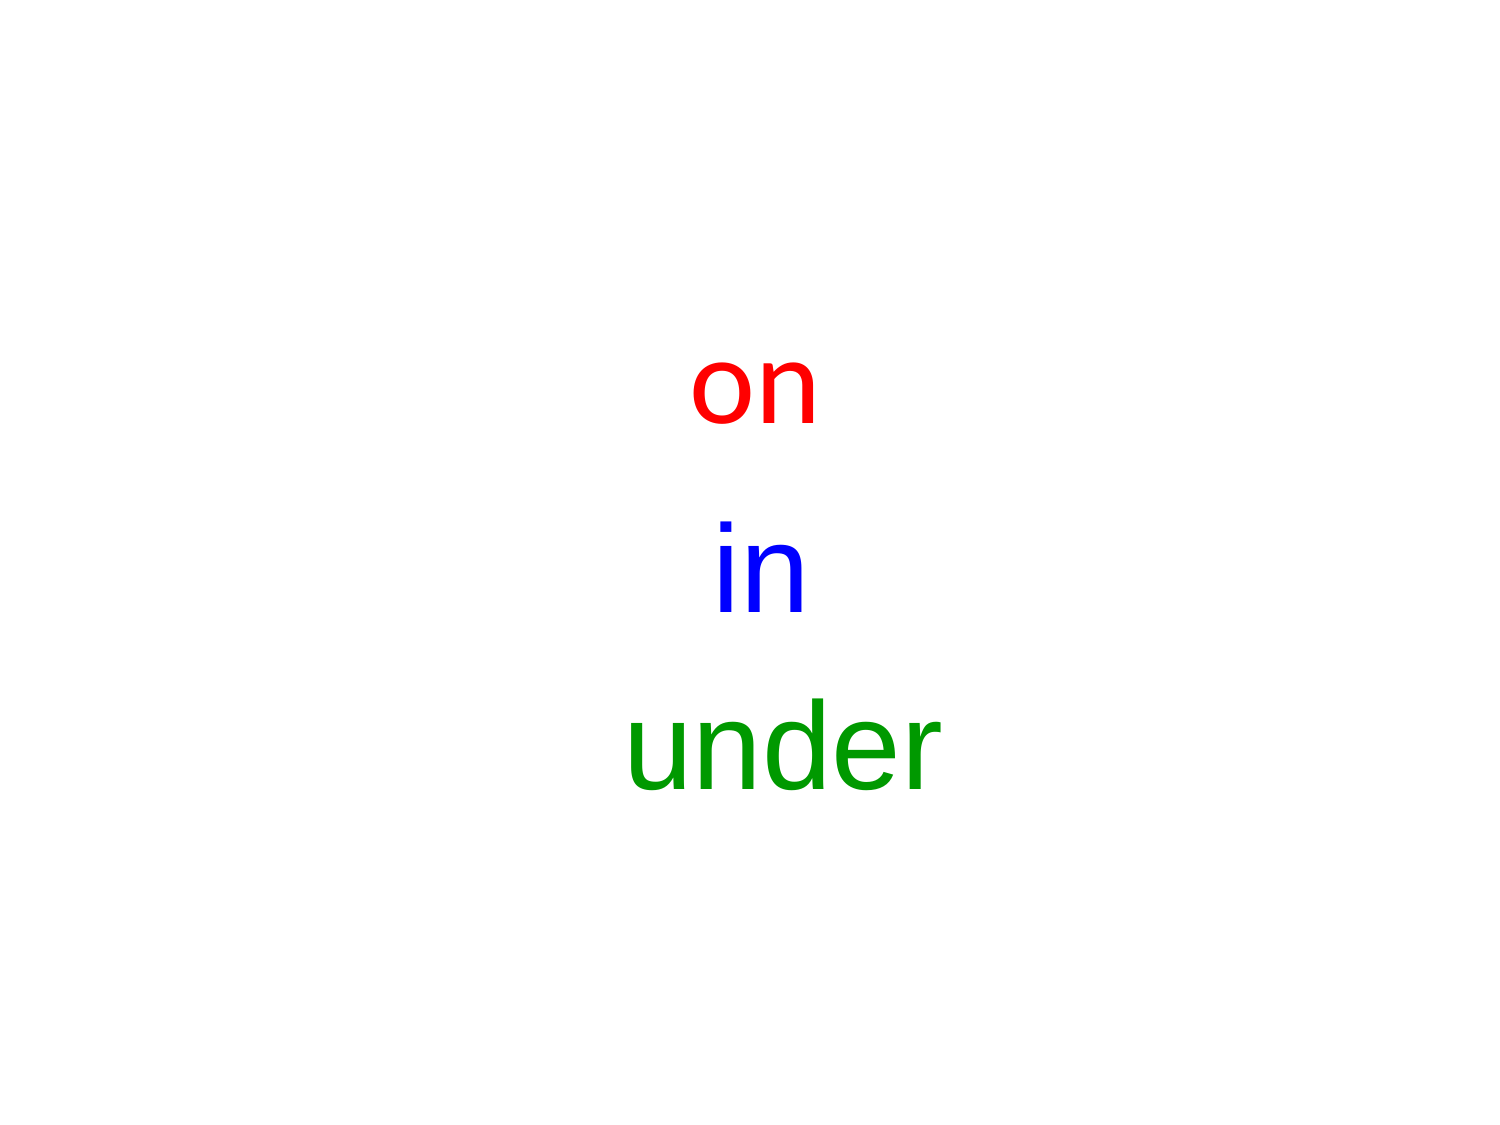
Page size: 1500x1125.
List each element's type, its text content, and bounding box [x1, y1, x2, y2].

text_box in [596, 479, 892, 646]
text_box under [608, 656, 959, 823]
text_box on [230, 326, 1281, 494]
